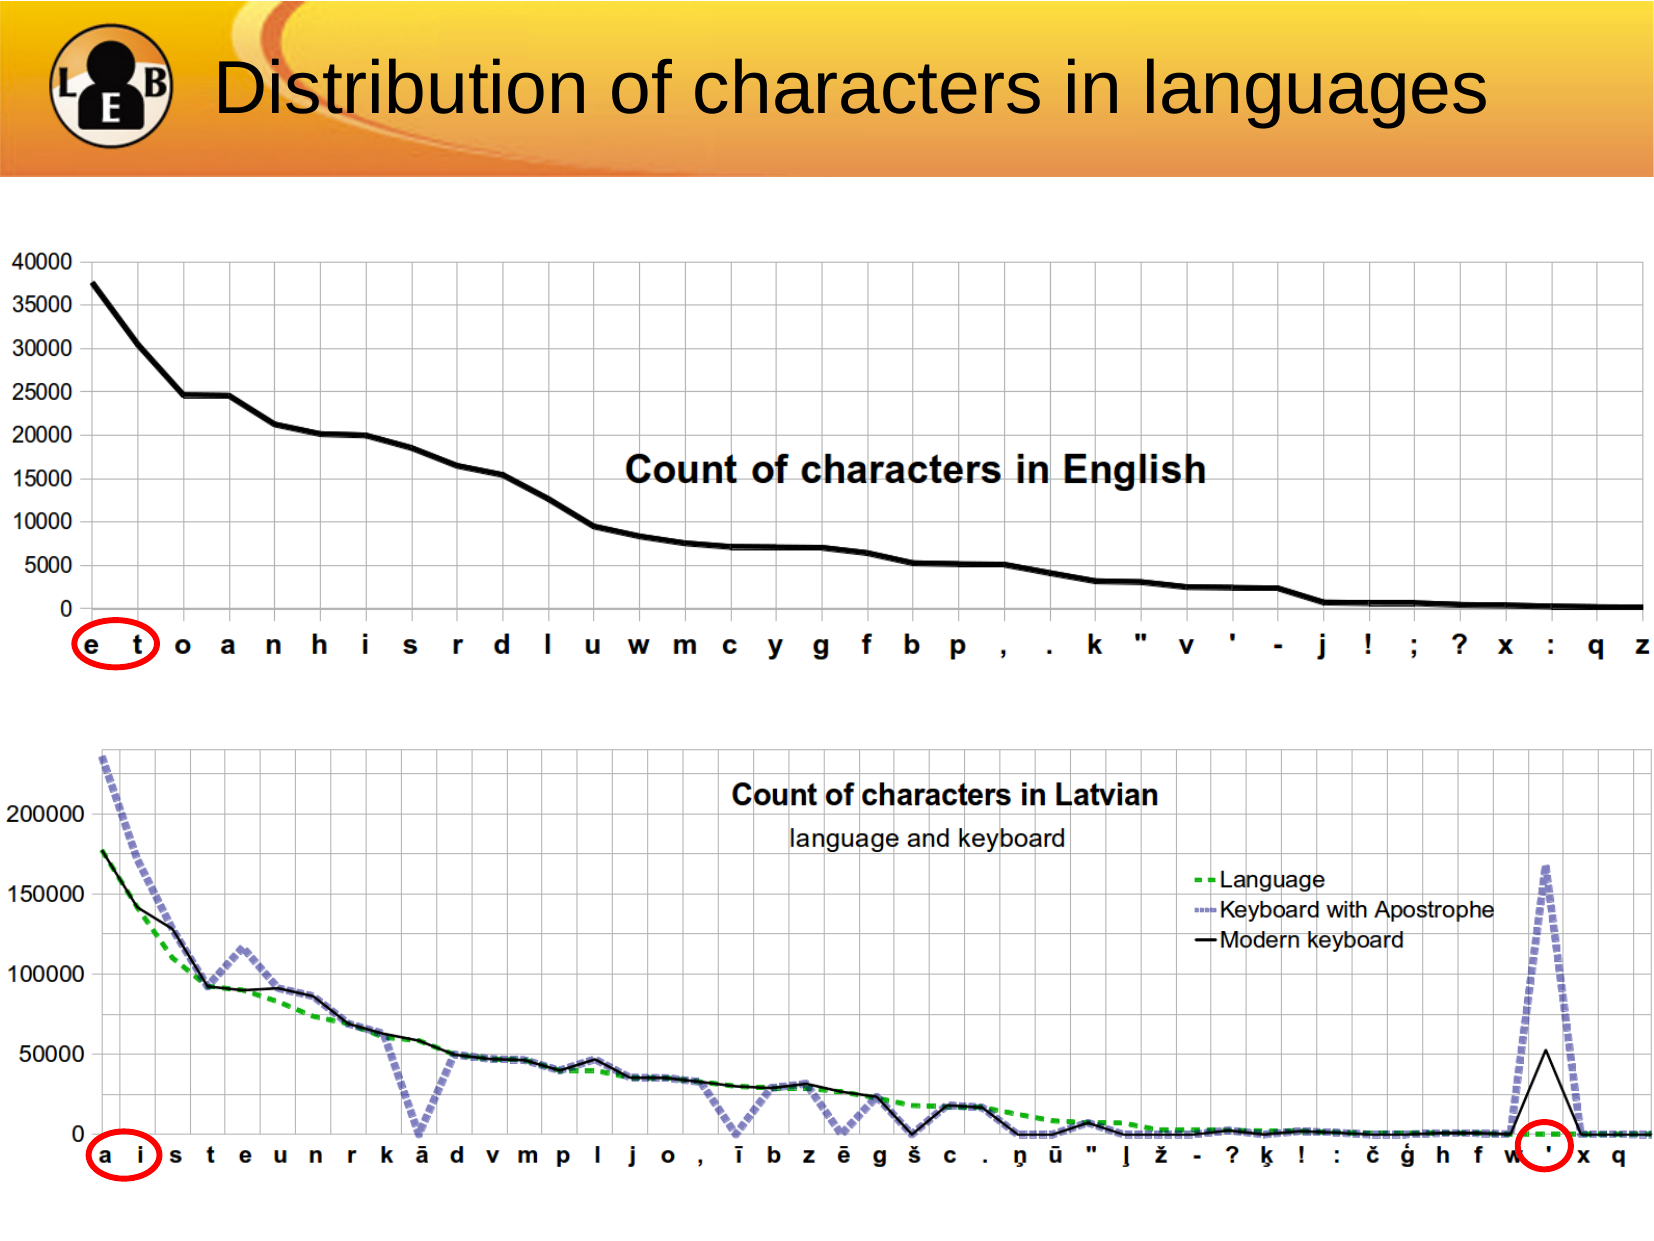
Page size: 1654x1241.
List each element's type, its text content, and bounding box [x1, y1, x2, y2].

picture [0, 1, 1654, 177]
title Distribution of characters in languages [153, 41, 1571, 140]
picture [3, 744, 1654, 1170]
picture [1521, 1126, 1567, 1166]
picture [3, 246, 1654, 664]
picture [92, 1135, 156, 1170]
picture [78, 624, 153, 664]
